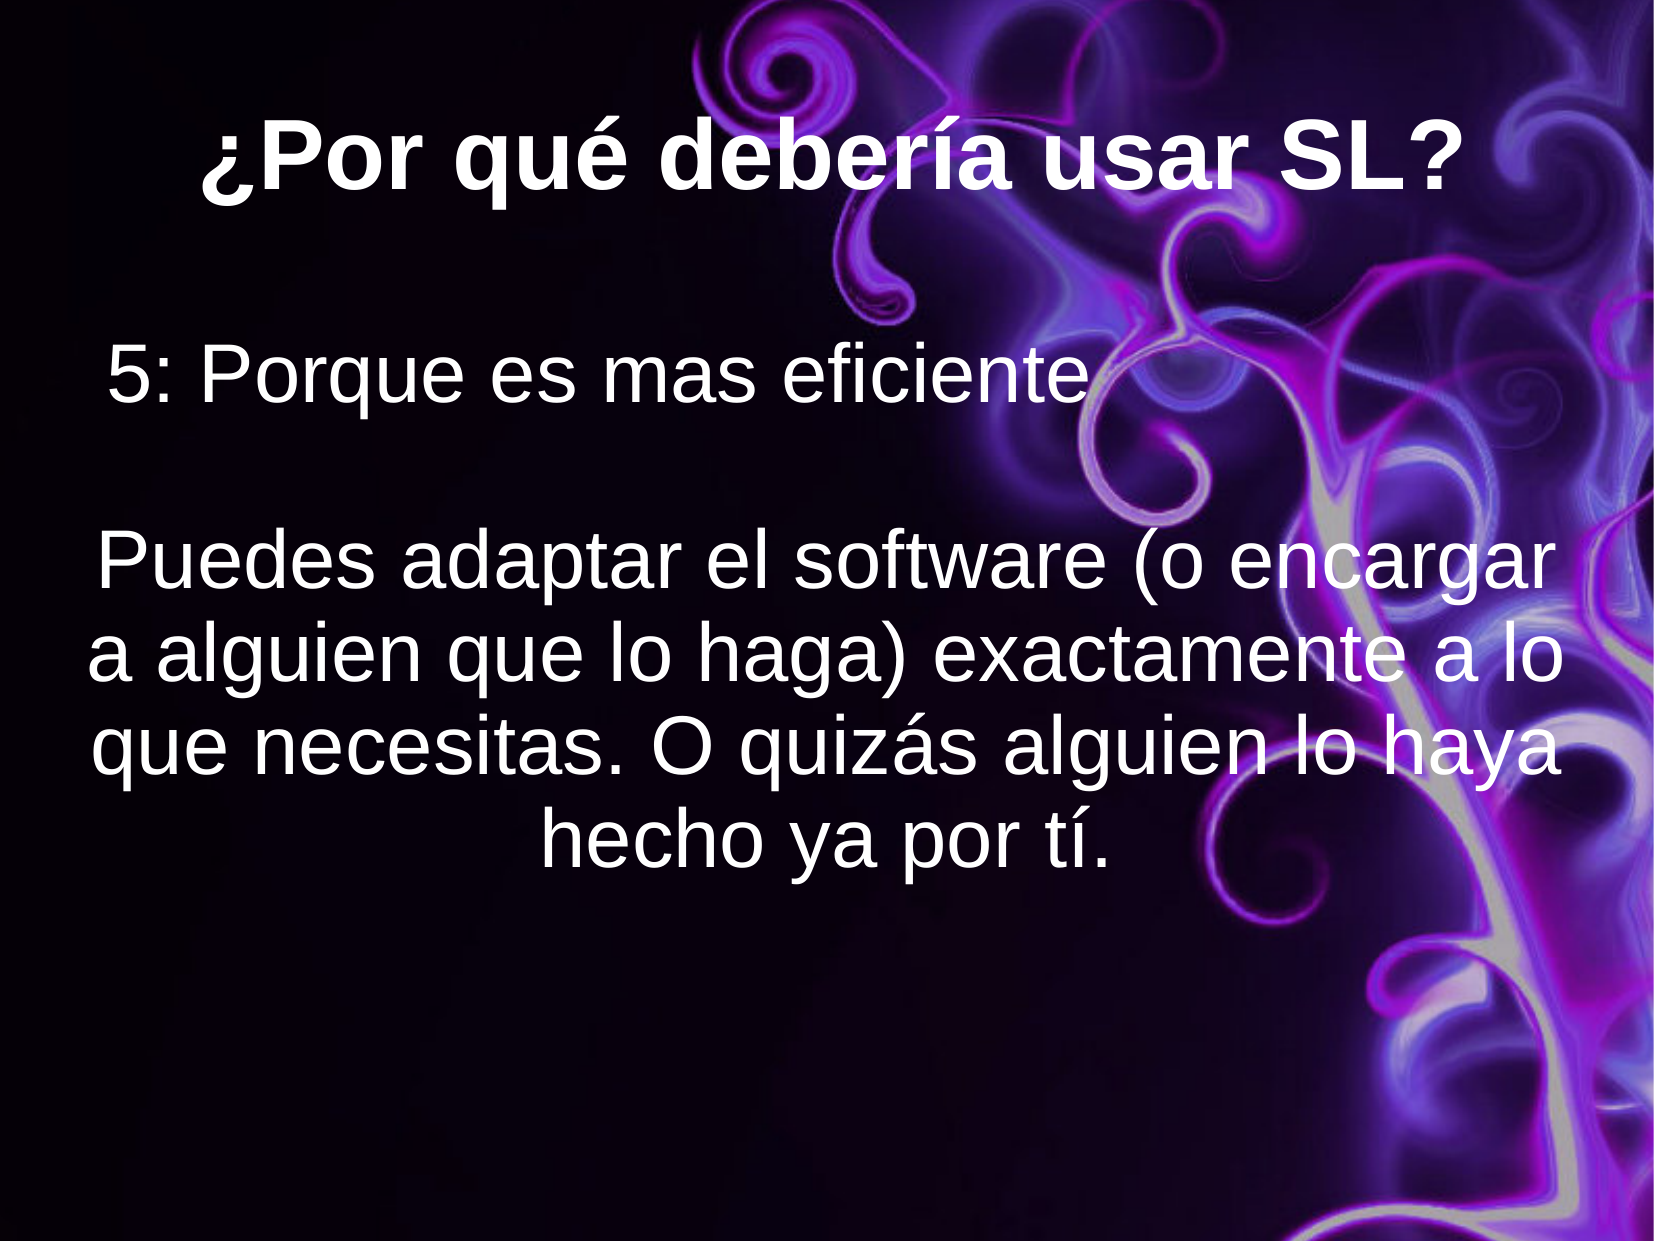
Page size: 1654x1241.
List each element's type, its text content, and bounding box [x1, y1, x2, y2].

subtitle 5: Porque es mas eficiente Puedes adaptar el software (o encargar a alguien que lo haga) exactamente a lo que necesitas. O quizás alguien lo haya hecho ya por tí. [82, 290, 1571, 1109]
title ¿Por qué debería usar SL? [88, 59, 1577, 252]
picture [426, 252, 1227, 290]
